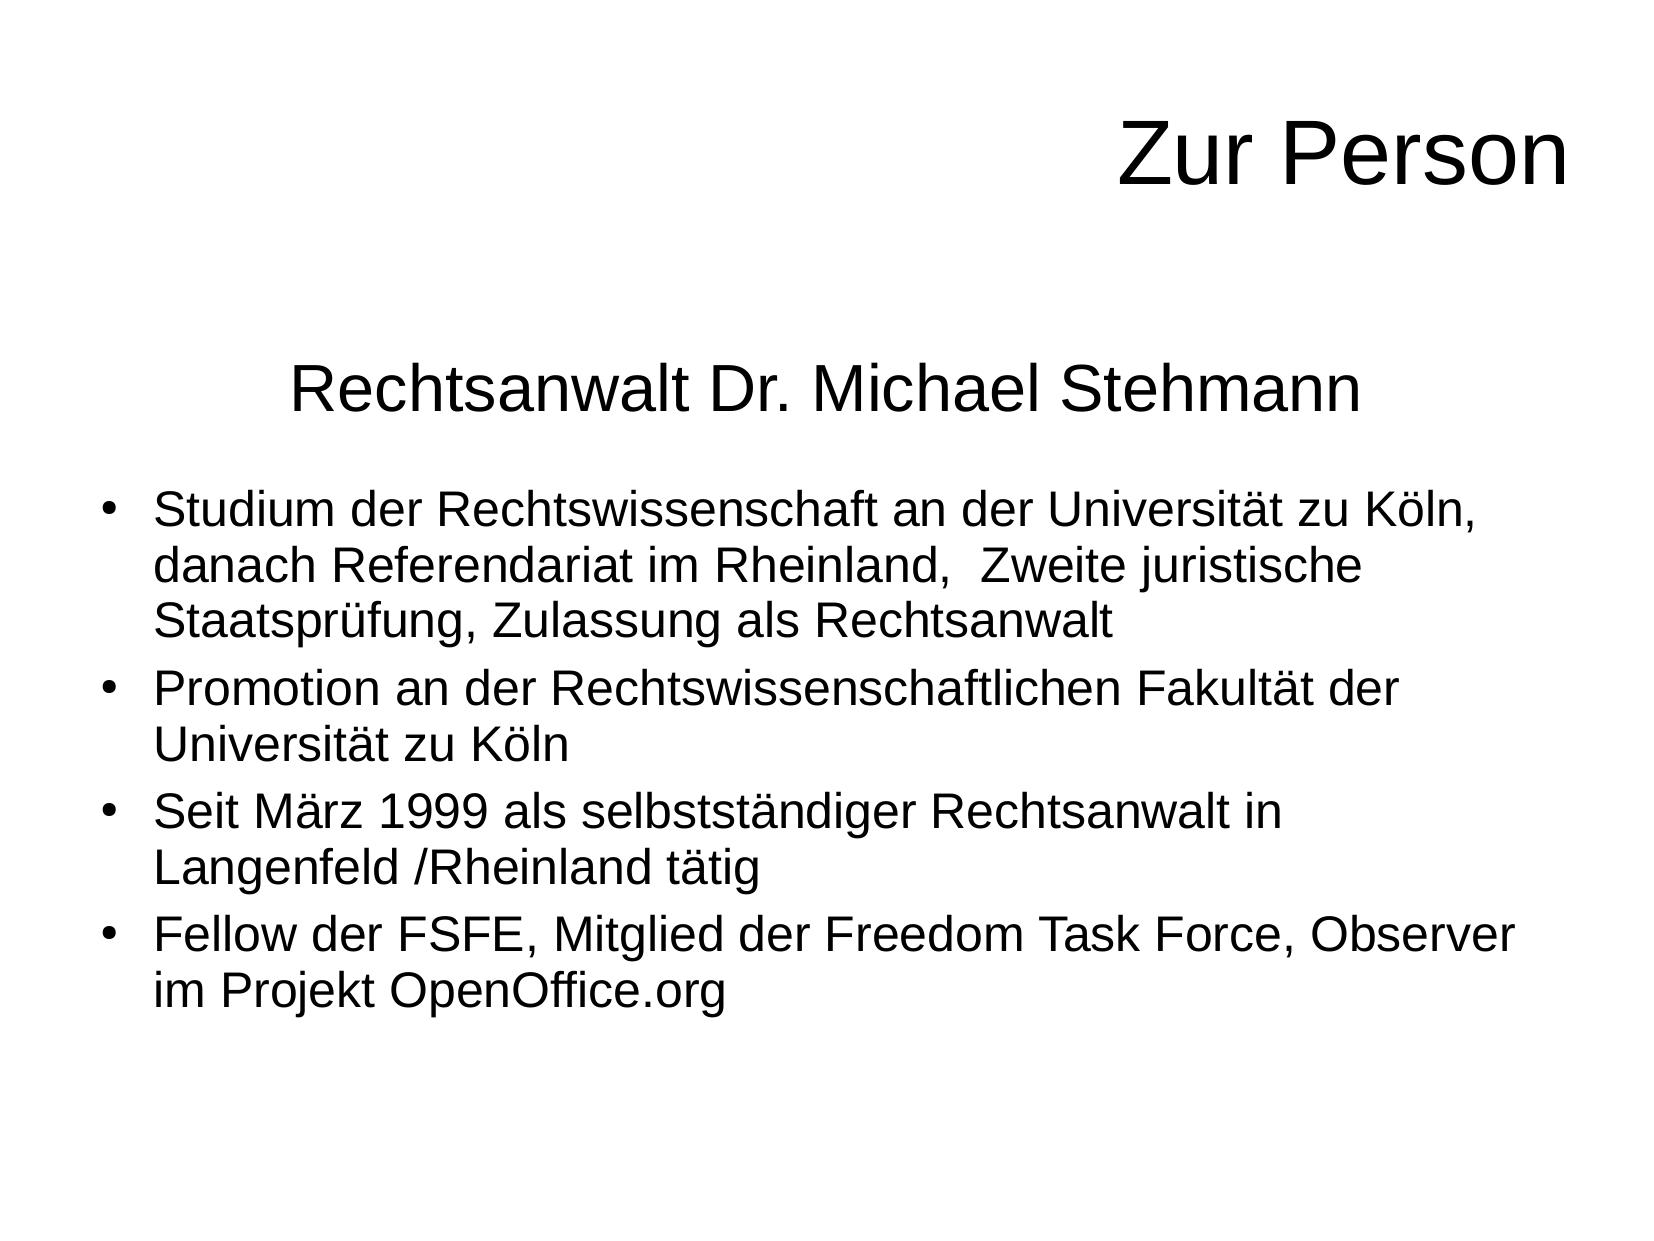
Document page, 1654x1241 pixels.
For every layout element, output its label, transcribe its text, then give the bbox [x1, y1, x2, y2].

title Zur Person [82, 56, 1571, 250]
subtitle Rechtsanwalt Dr. Michael Stehmann Studium der Rechtswissenschaft an der Universität zu Köln, danach Referendariat im Rheinland, Zweite juristische Staatsprüfung, Zulassung als Rechtsanwalt Promotion an der Rechtswissenschaftlichen Fakultät der Universität zu Köln Seit März 1999 als selbstständiger Rechtsanwalt in Langenfeld /Rheinland tätig Fellow der FSFE, Mitglied der Freedom Task Force, Observer im Projekt OpenOffice.org [82, 297, 1571, 1102]
